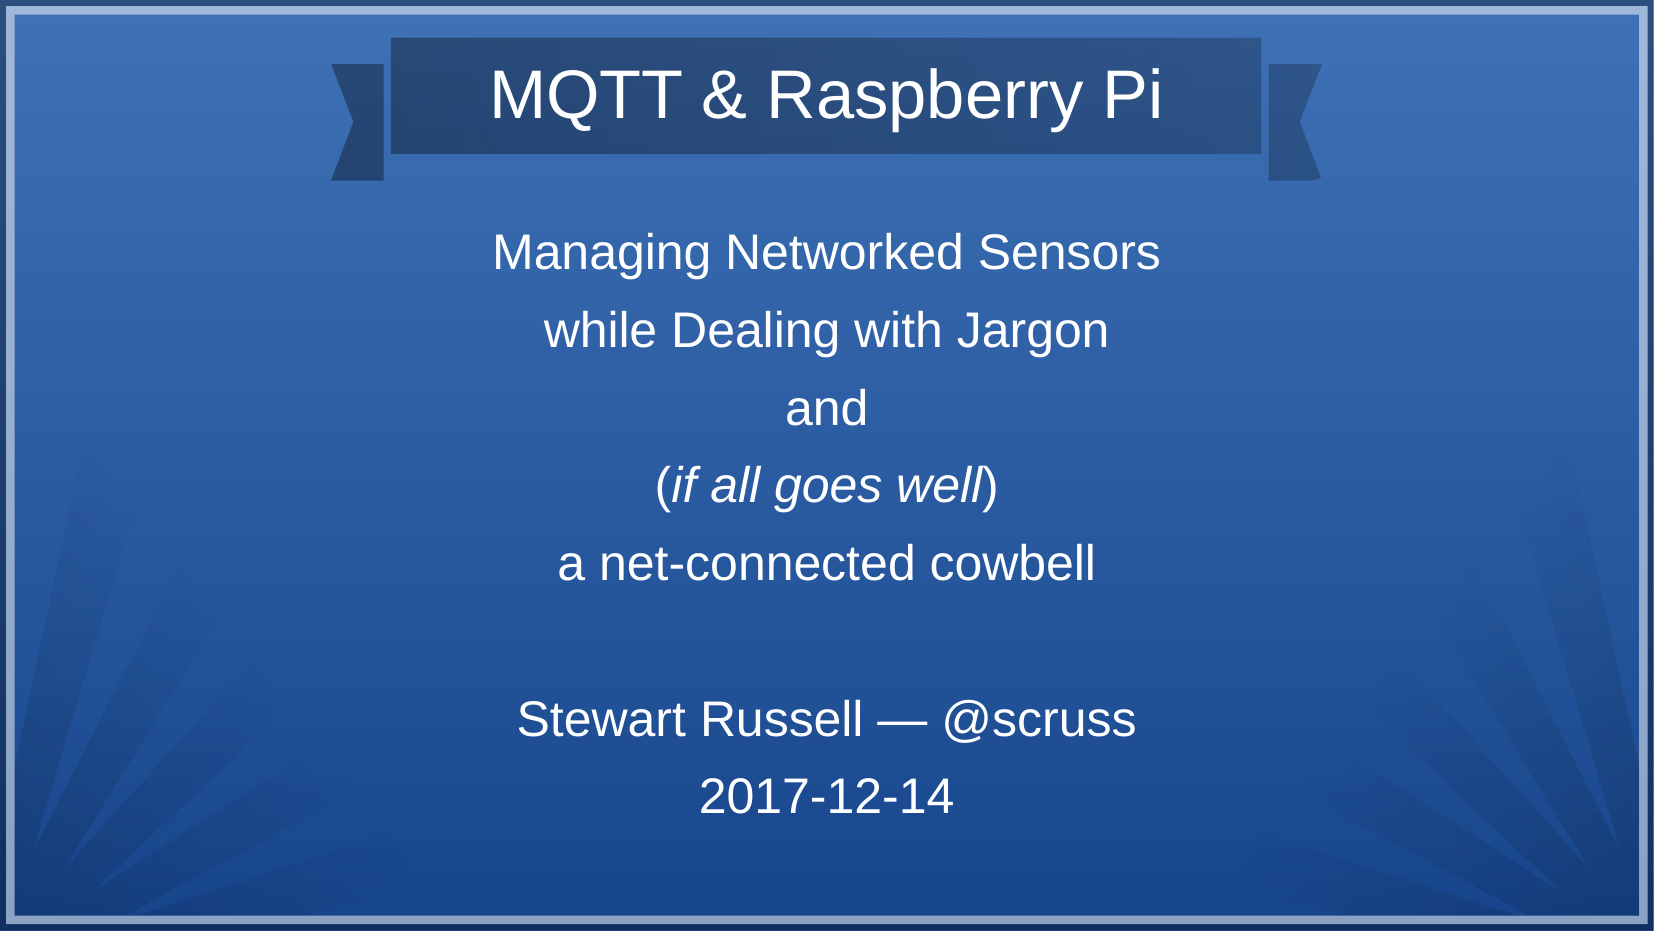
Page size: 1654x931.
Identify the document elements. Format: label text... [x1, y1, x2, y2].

title MQTT & Raspberry Pi [389, 35, 1264, 154]
list Managing Networked Sensors while Dealing with Jargon and (if all goes well) a net-connected cowbell Stewart Russell — @scruss 2017-12-14 [82, 224, 1571, 848]
